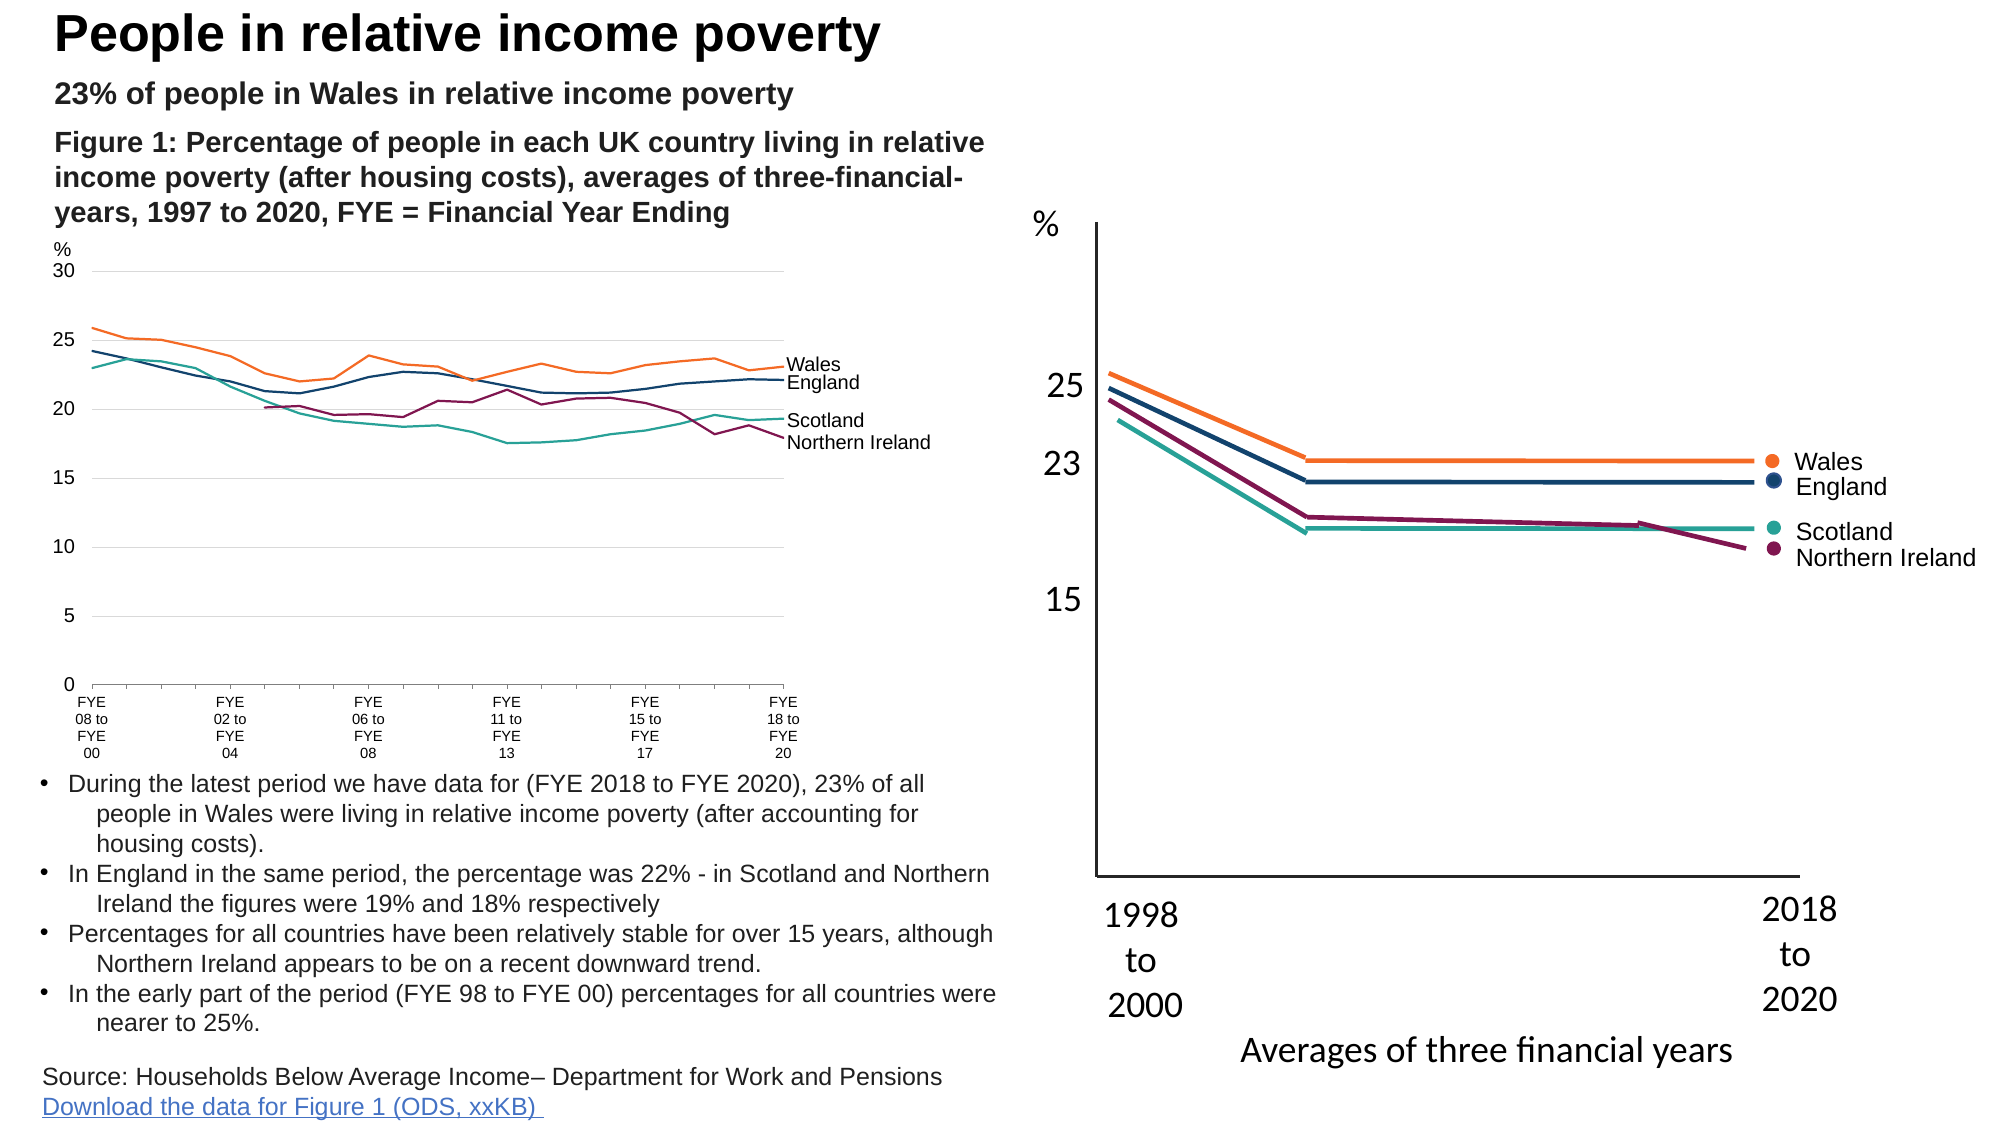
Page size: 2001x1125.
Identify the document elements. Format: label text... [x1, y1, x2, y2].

text_box Northern Ireland [1780, 533, 2000, 580]
text_box 2018 to 2020 [1746, 876, 1854, 1029]
picture [28, 232, 982, 769]
text_box [1766, 473, 1780, 488]
text_box [1766, 520, 1780, 535]
text_box [1766, 541, 1780, 556]
text_box Wales [1779, 437, 1879, 484]
text_box People in relative income poverty [39, 0, 907, 65]
text_box 23 [1027, 430, 1097, 492]
text_box Averages of three financial years [1225, 1017, 1755, 1078]
text_box Source: Households Below Average Income – Department for Work and Pensions Download the data for Figure 1 (ODS, xxKB) [27, 1078, 991, 1125]
text_box 1998 to 2000 [1087, 882, 1204, 1034]
text_box 15 [1029, 566, 1098, 628]
text_box During the latest period we have data for (FYE 2018 to FYE 2020), 23% of all people in Wales were living in relative income poverty (after accounting for housing costs). In England in the same period, the percentage was 22% - in Scotland and Northern Ireland the figures were 19% and 18% respectively Percentages for all countries have been relatively stable for over 15 years, although Northern Ireland appears to be on a recent downward trend. In the early part of the period (FYE 98 to FYE 00) percentages for all countries were nearer to 25%. [25, 759, 1018, 1078]
text_box 23% of people in Wales in relative income poverty Figure 1: Percentage of people in each UK country living in relative income poverty (after housing costs), averages of three-financial-years, 1997 to 2020, FYE = Financial Year Ending [39, 65, 1003, 238]
text_box 25 [1031, 352, 1101, 413]
text_box [1765, 454, 1779, 469]
text_box Scotland [1780, 507, 1910, 554]
text_box England [1780, 463, 1911, 509]
text_box % [1017, 191, 1076, 253]
